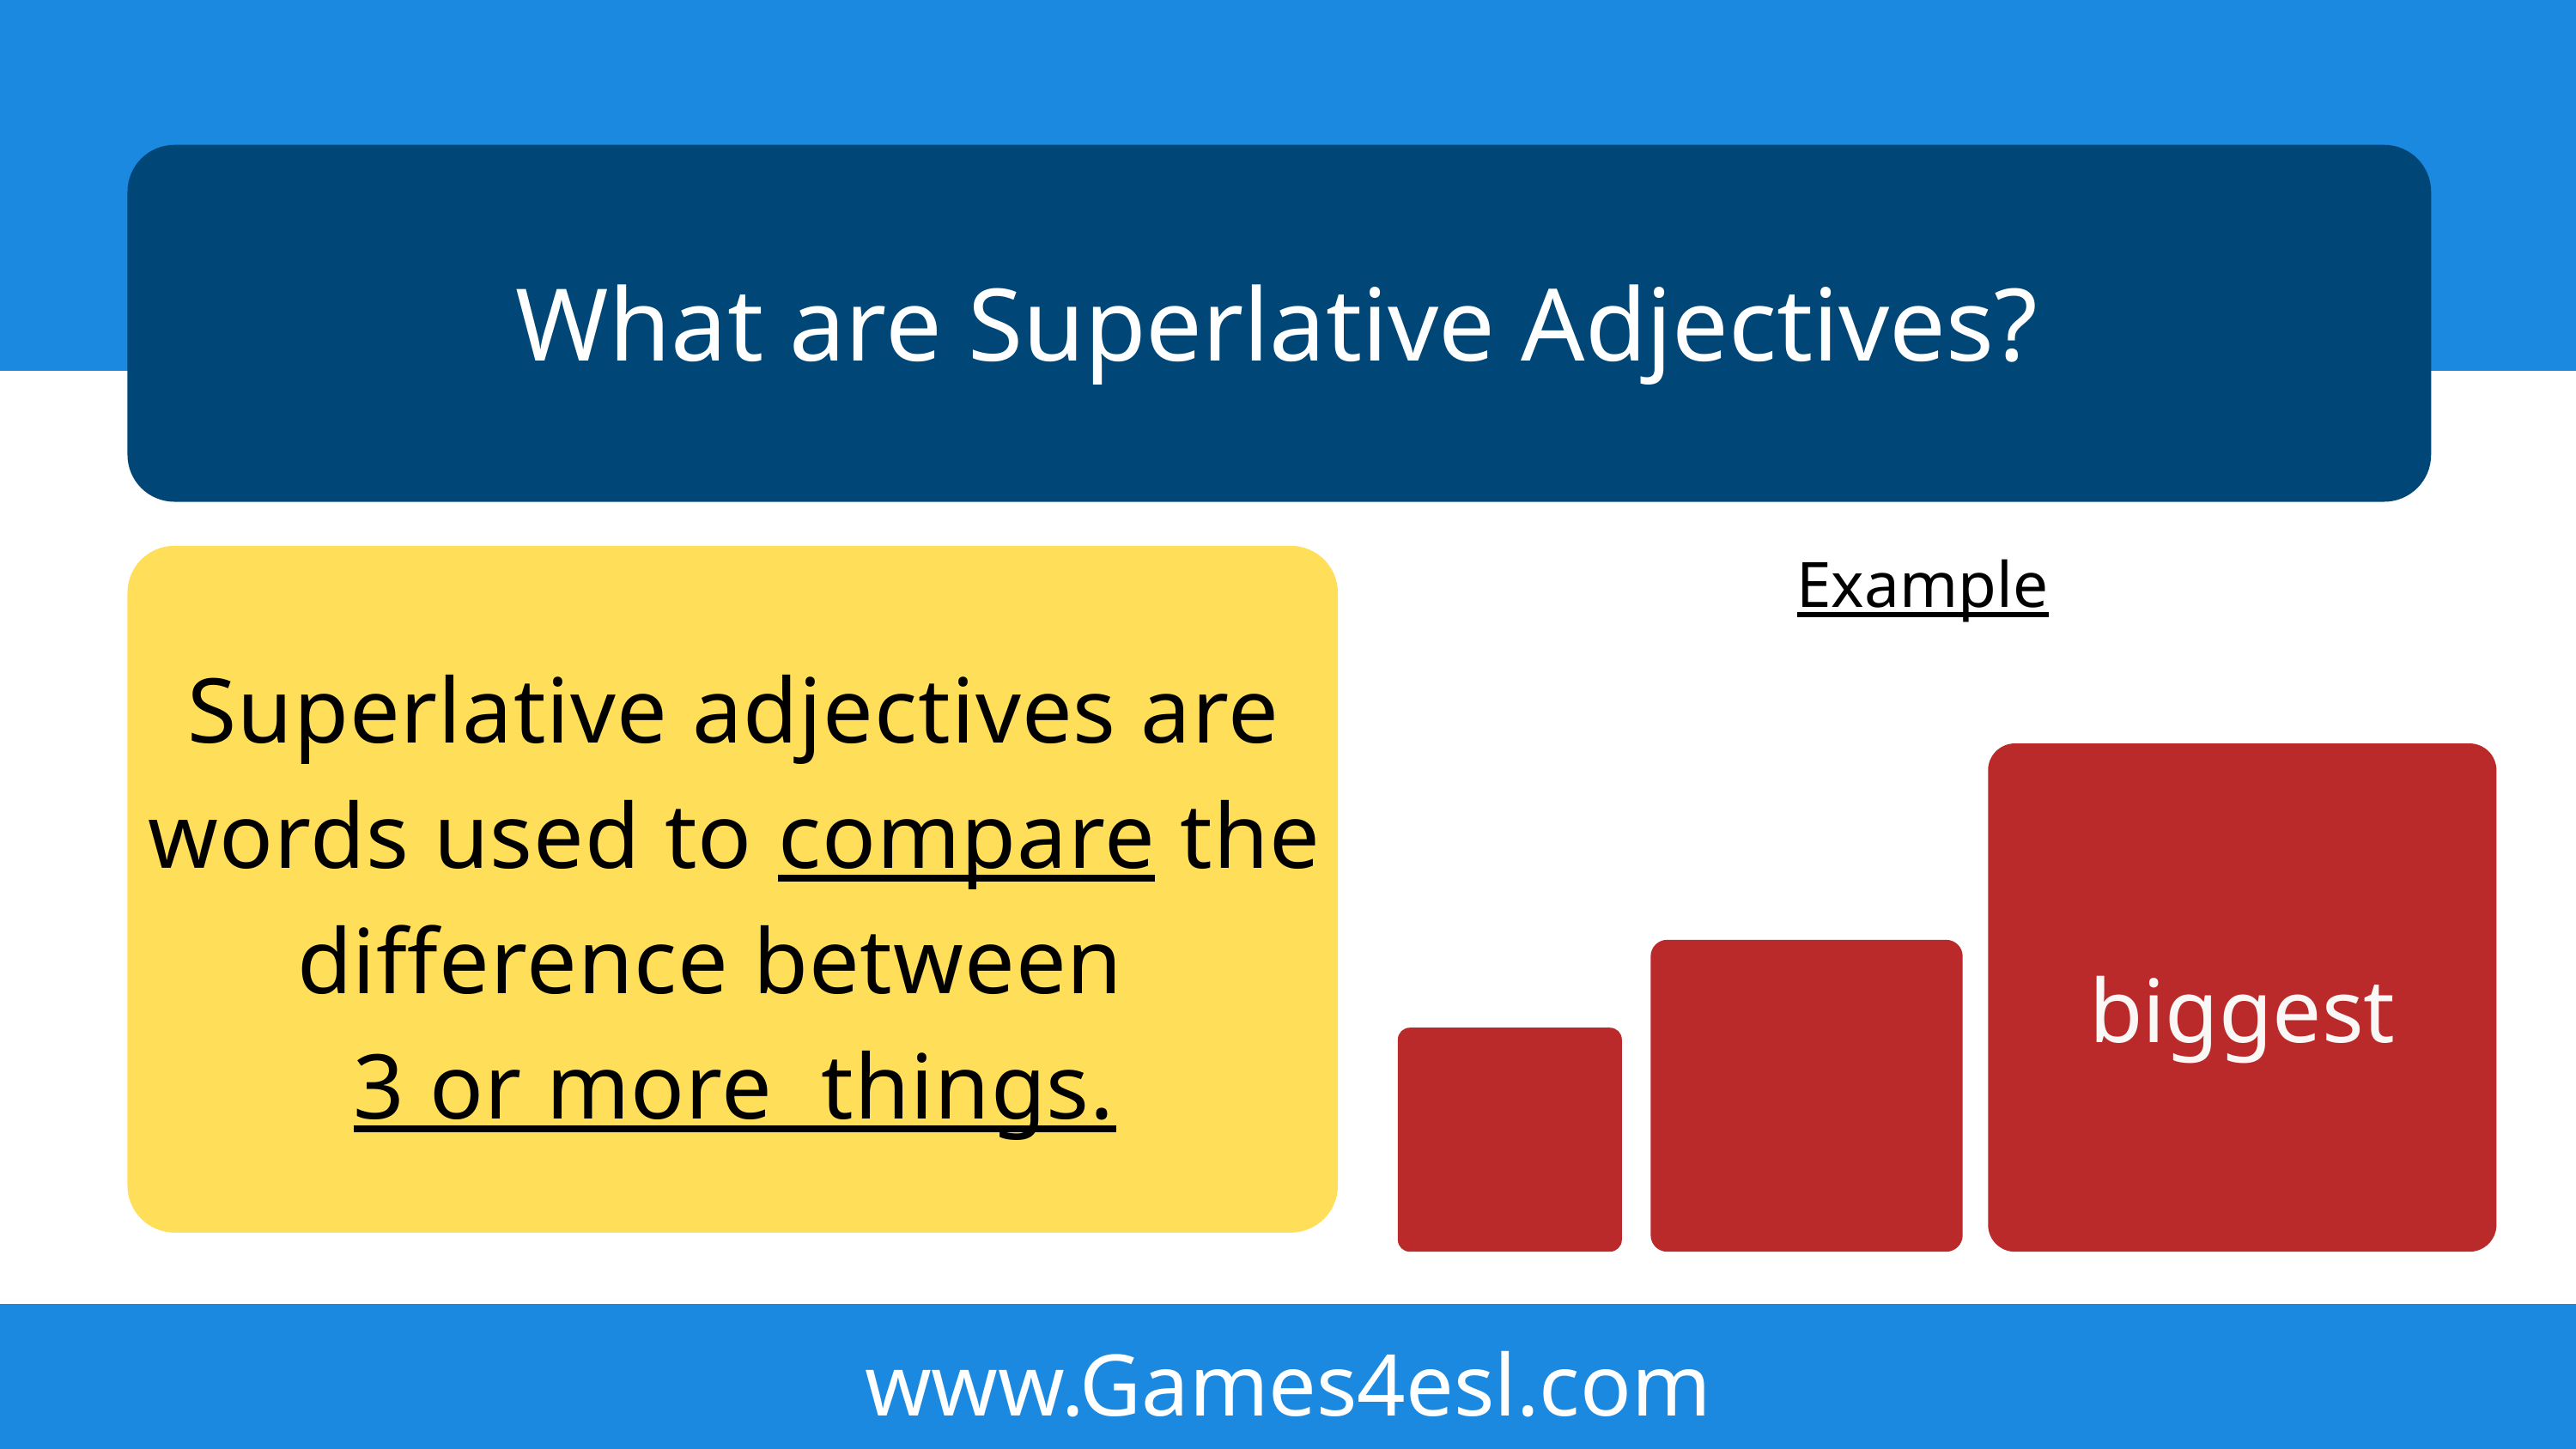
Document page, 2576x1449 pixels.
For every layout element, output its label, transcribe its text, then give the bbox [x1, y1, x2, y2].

text_box Example [1773, 551, 2072, 621]
text_box What are Superlative Adjectives? [197, 270, 2358, 383]
text_box biggest [2027, 964, 2458, 1060]
text_box [1988, 743, 2497, 1252]
text_box [0, 0, 2576, 502]
text_box [1397, 1028, 1622, 1252]
text_box [1650, 939, 1963, 1252]
text_box Superlative adjectives are words used to compare the difference between 3 or more things. [137, 635, 1332, 1131]
text_box [127, 545, 1339, 1233]
text_box www.Games4esl.com [842, 1314, 1734, 1426]
text_box [0, 1304, 2576, 1449]
